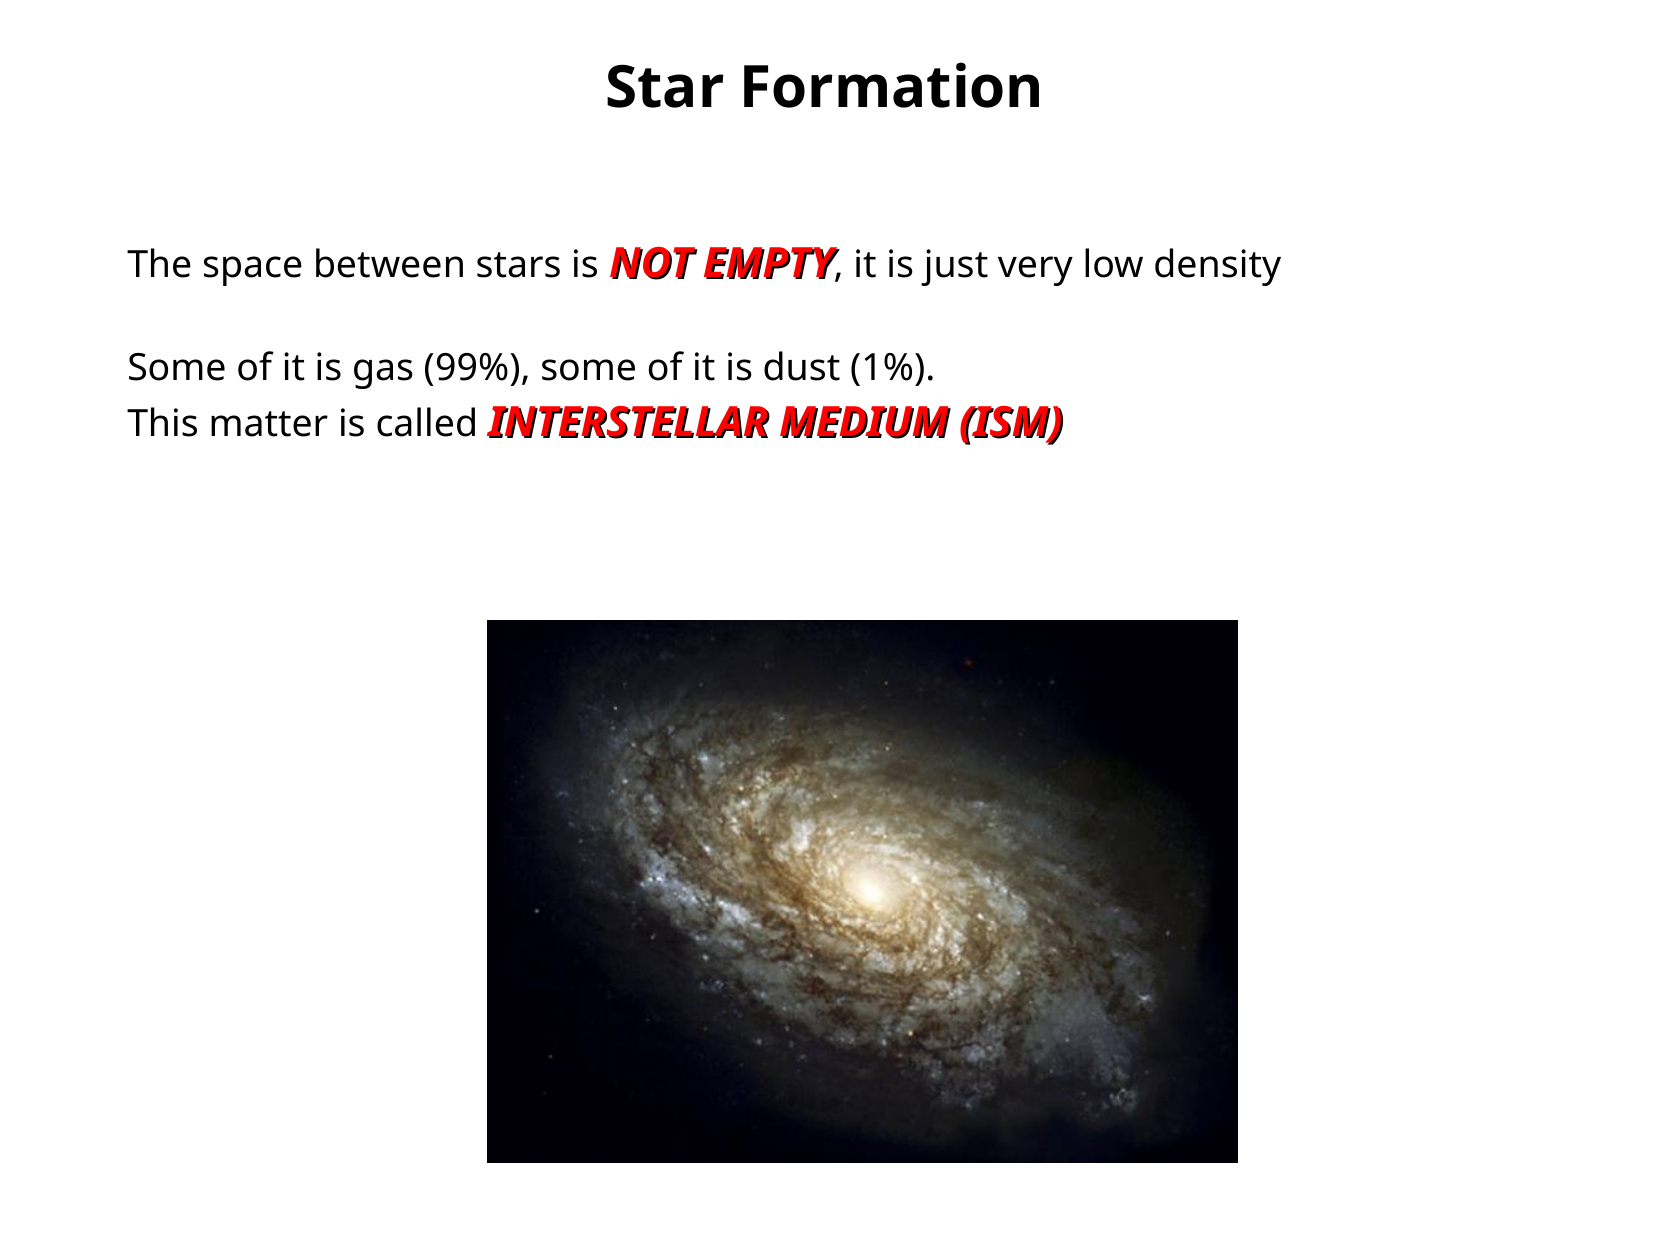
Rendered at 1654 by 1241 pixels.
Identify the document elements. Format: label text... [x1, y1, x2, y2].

text_box Star Formation [262, 37, 1388, 134]
text_box The space between stars is NOT EMPTY, it is just very low density Some of it is gas (99%), some of it is dust (1%). This matter is called INTERSTELLAR MEDIUM (ISM) [112, 224, 1575, 674]
picture [487, 620, 1238, 1163]
